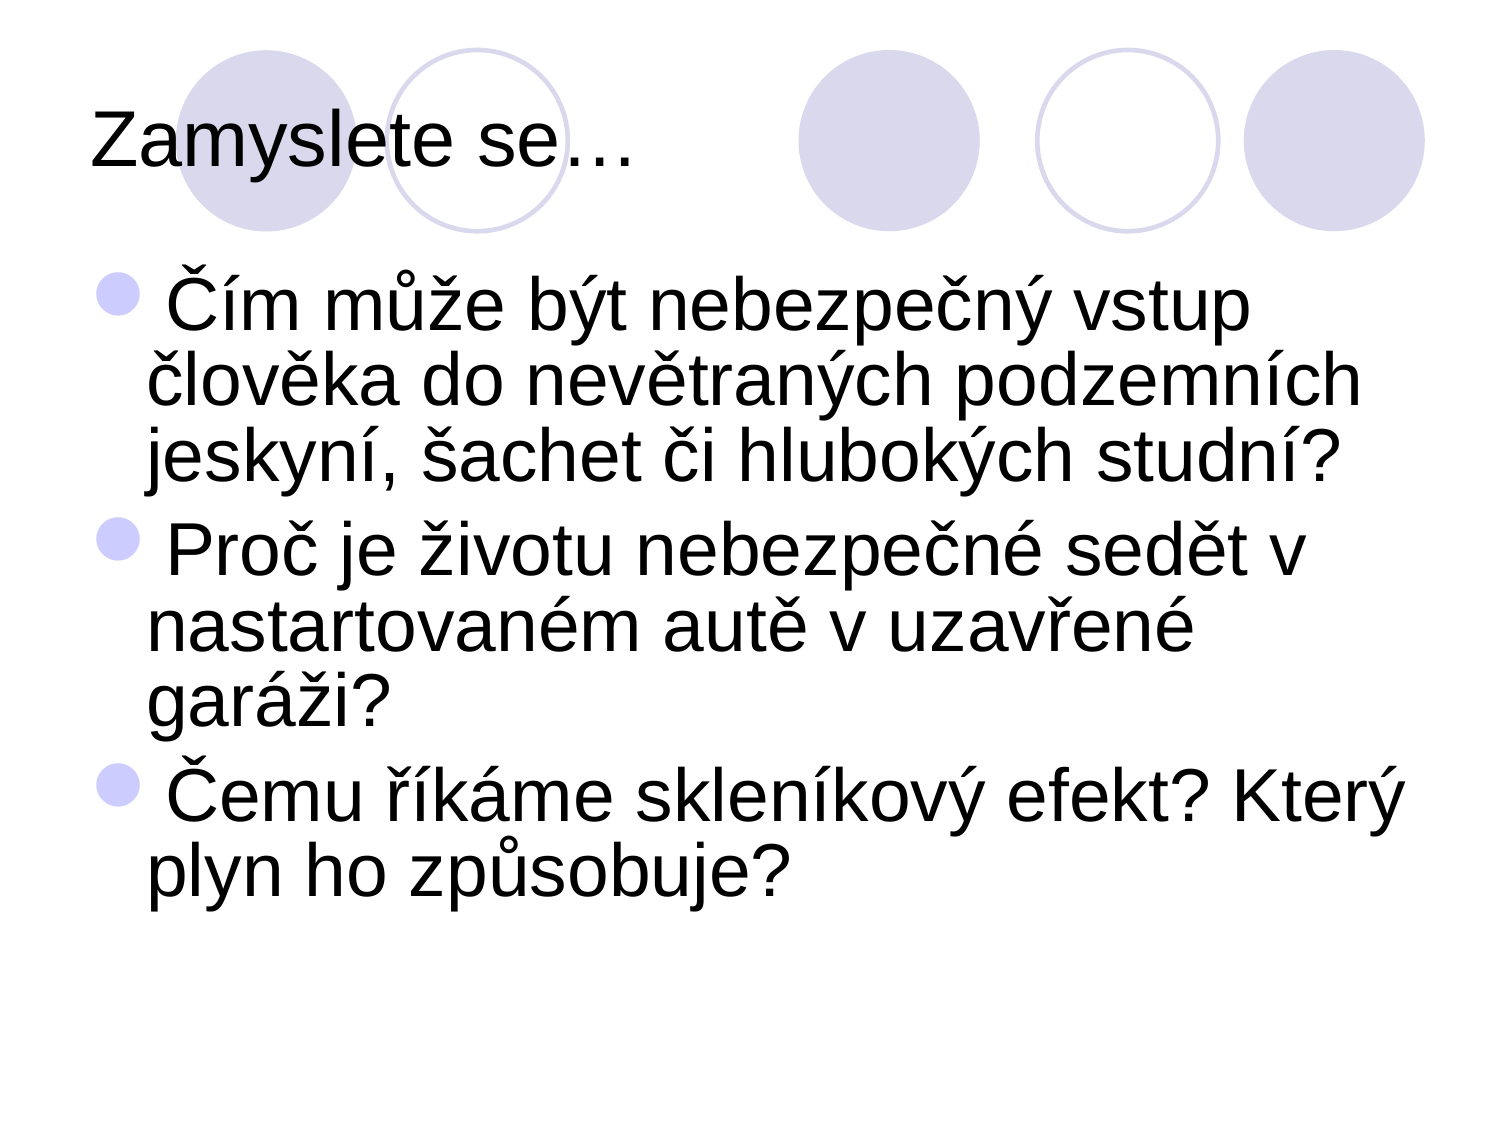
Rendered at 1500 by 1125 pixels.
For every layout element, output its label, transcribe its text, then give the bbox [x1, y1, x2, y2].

title Zamyslete se… [75, 45, 1426, 233]
list Čím může být nebezpečný vstup člověka do nevětraných podzemních jeskyní, šachet či hlubokých studní? Proč je životu nebezpečné sedět v nastartovaném autě v uzavřené garáži? Čemu říkáme skleníkový efekt? Který plyn ho způsobuje? [75, 262, 1426, 1063]
